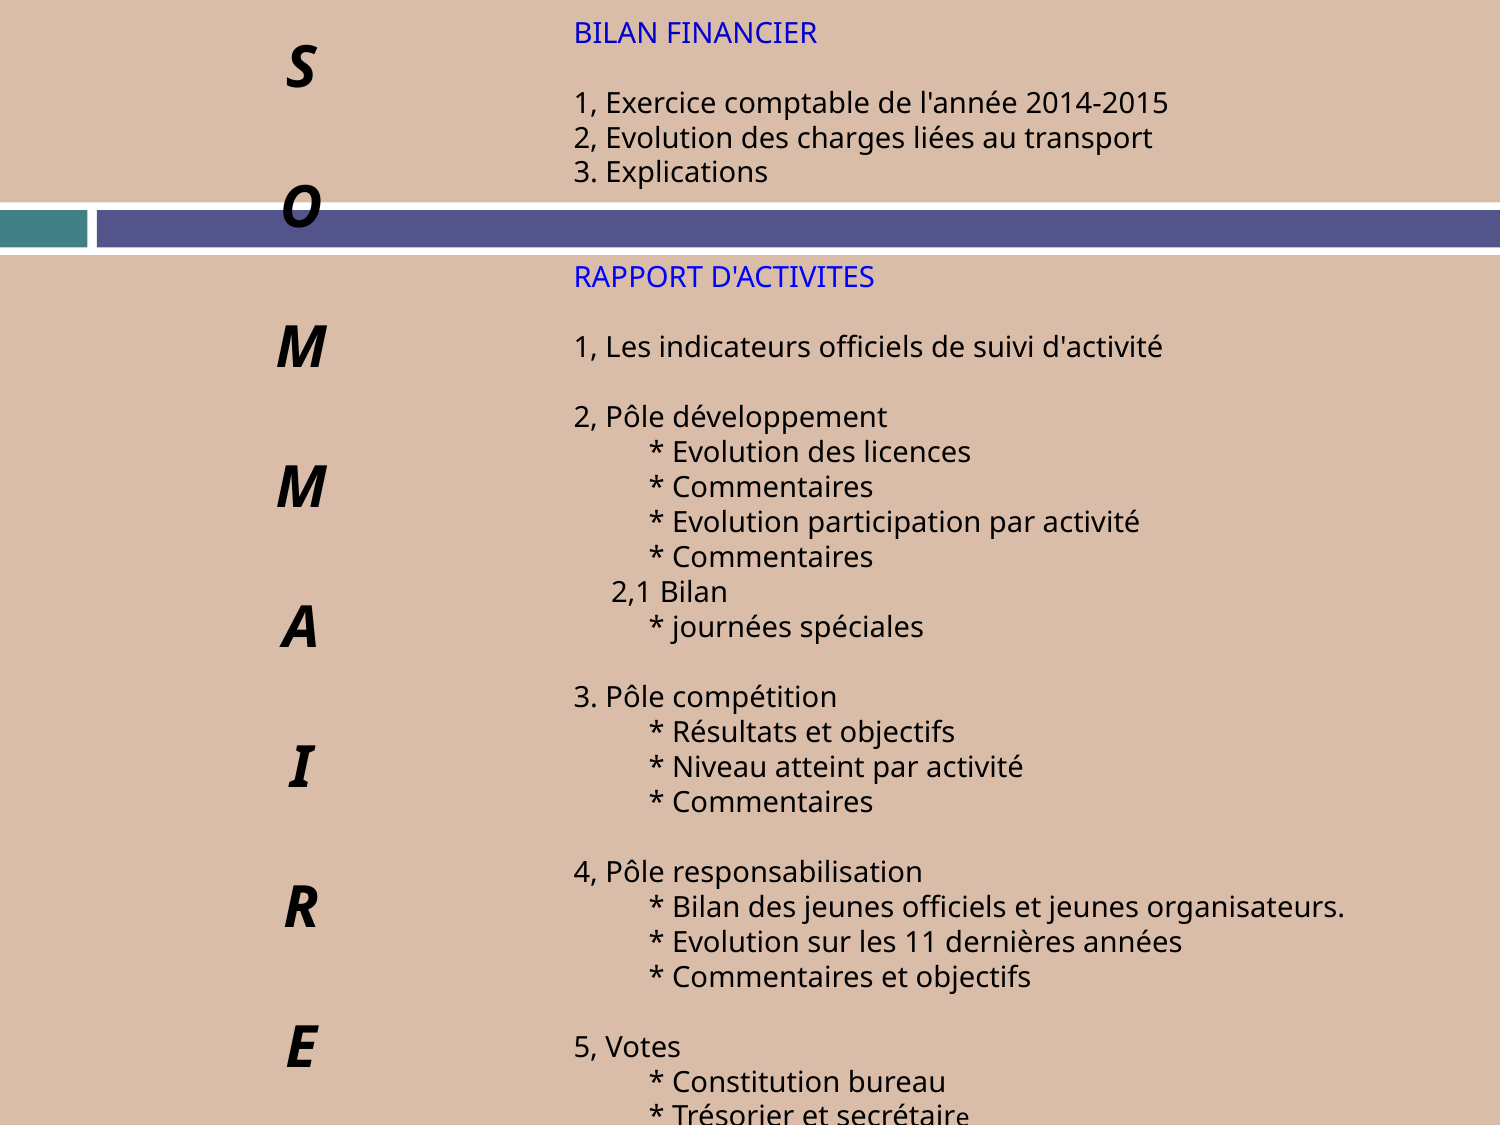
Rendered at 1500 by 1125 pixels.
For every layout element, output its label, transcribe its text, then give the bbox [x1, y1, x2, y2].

text_box BILAN FINANCIER 1, Exercice comptable de l'année 2014-2015 2, Evolution des charges liées au transport 3. Explications RAPPORT D'ACTIVITES 1, Les indicateurs officiels de suivi d'activité 2, Pôle développement * Evolution des licences * Commentaires * Evolution participation par activité * Commentaires 2,1 Bilan * journées spéciales 3. Pôle compétition * Résultats et objectifs * Niveau atteint par activité * Commentaires 4, Pôle responsabilisation * Bilan des jeunes officiels et jeunes organisateurs. * Evolution sur les 11 dernières années * Commentaires et objectifs 5, Votes * Constitution bureau * Trésorier et secrétaire [436, 6, 1500, 1125]
text_box S O M M A I R E [0, 22, 922, 1087]
